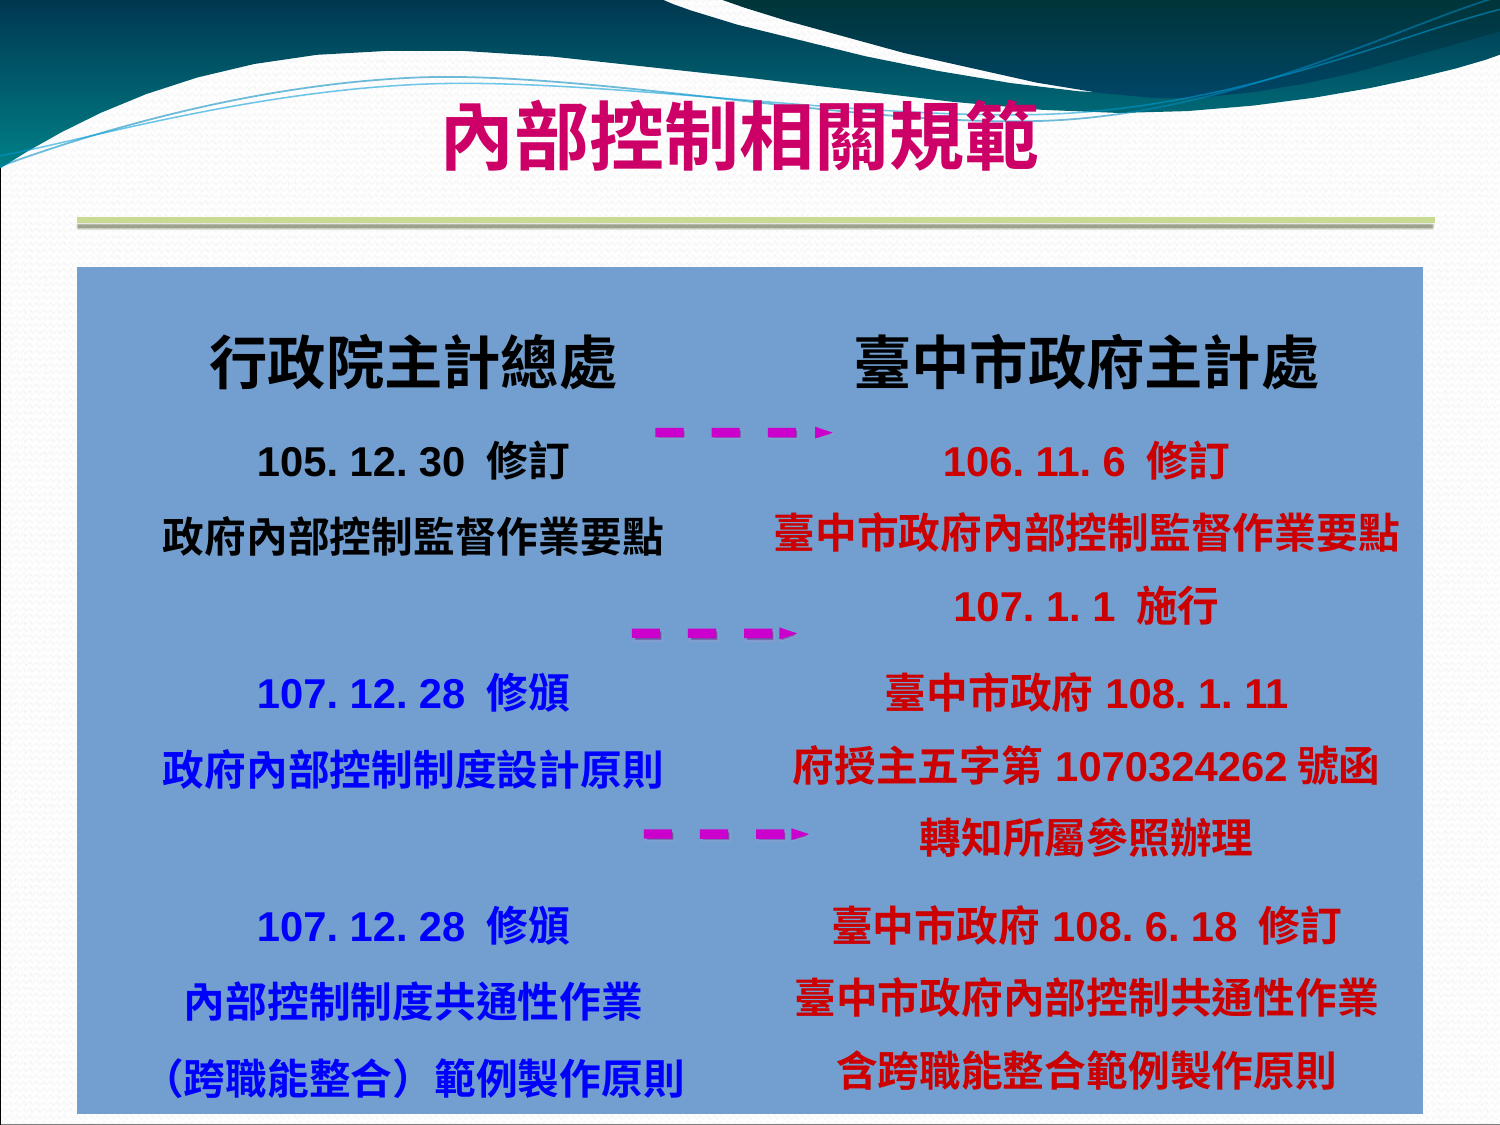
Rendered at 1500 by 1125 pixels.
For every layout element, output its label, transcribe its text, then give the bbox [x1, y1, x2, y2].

table_header 臺中市政府主計處 [750, 267, 1423, 408]
table_cell 臺中市政府108. 1. 11 府授主五字第1070324262號函 轉知所屬參照辦理 [750, 641, 1423, 873]
table_header 行政院主計總處 [77, 267, 750, 408]
table_cell 107. 12. 28 修頒 內部控制制度共通性作業 （跨職能整合）範例製作原則 [77, 873, 750, 1114]
table_cell 105. 12. 30 修訂 政府內部控制監督作業要點 [77, 408, 750, 641]
table_cell 107. 12. 28 修頒 政府內部控制制度設計原則 [77, 641, 750, 873]
table_cell 106. 11. 6 修訂 臺中市政府內部控制監督作業要點 107. 1. 1 施行 [750, 408, 1423, 641]
text_box 內部控制相關規範 [65, 66, 1415, 204]
table_cell 臺中市政府108. 6. 18 修訂 臺中市政府內部控制共通性作業 含跨職能整合範例製作原則 [750, 873, 1423, 1114]
